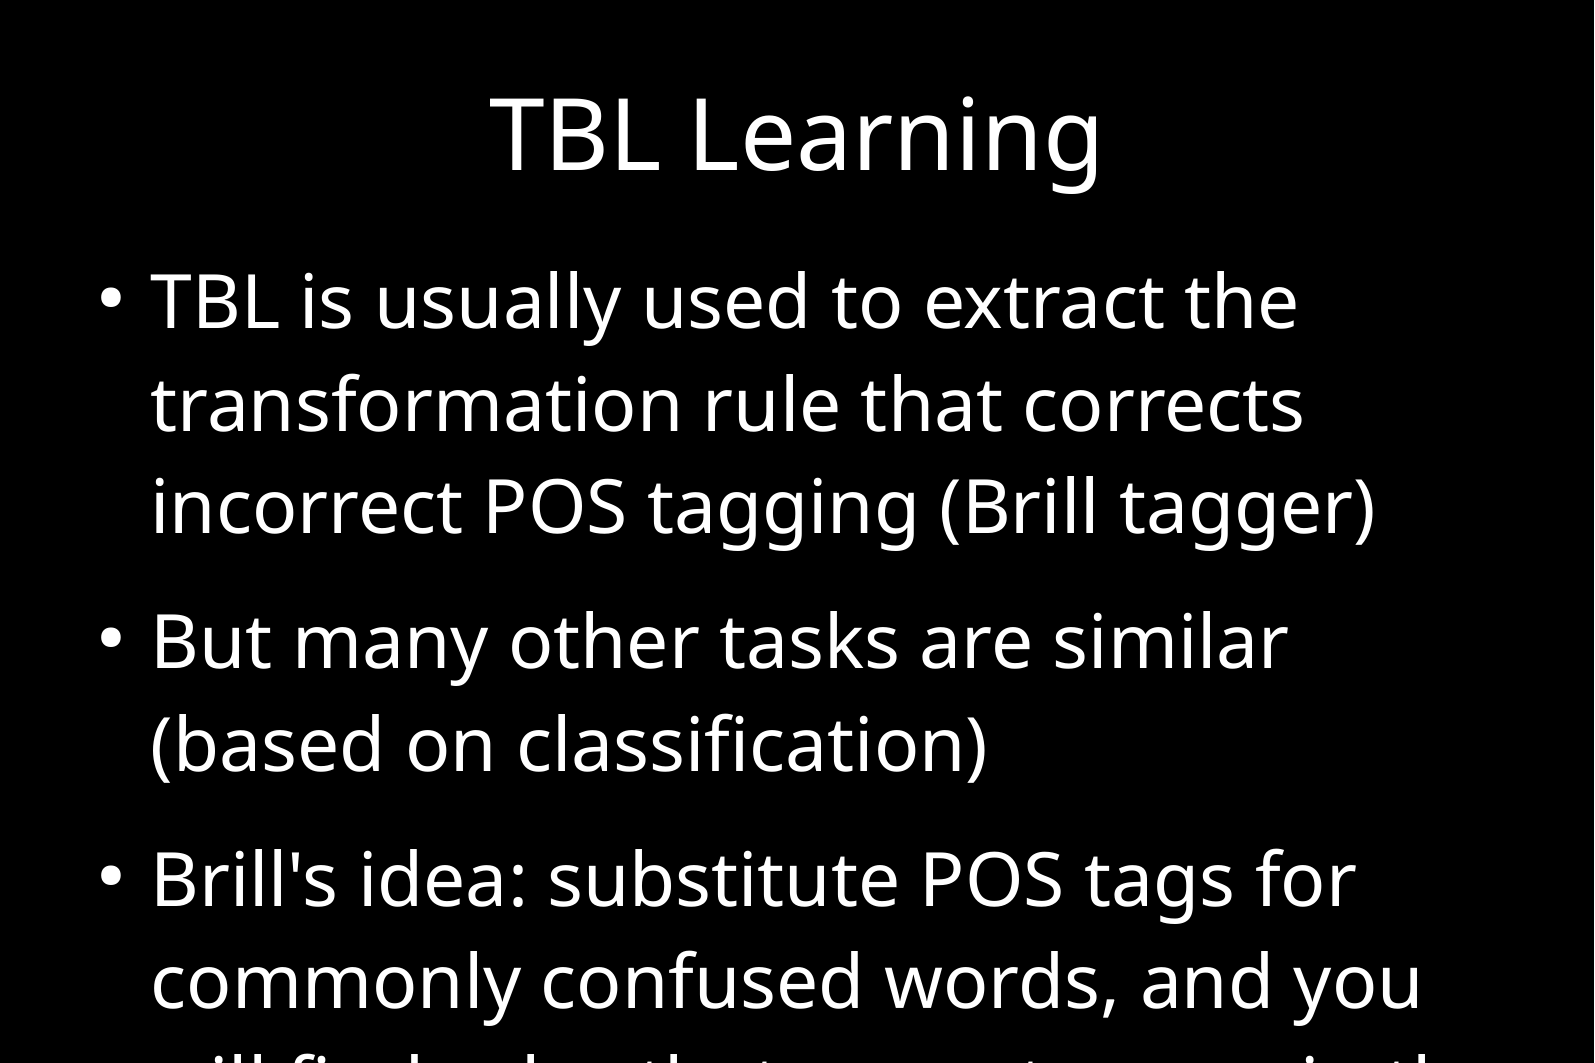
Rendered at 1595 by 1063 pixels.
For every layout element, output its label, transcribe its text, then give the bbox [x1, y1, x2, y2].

list TBL is usually used to extract the transformation rule that corrects incorrect POS tagging (Brill tagger) But many other tasks are similar (based on classification) Brill's idea: substitute POS tags for commonly confused words, and you will find rules that correct errors in the text [79, 248, 1515, 1014]
title TBL Learning [79, 49, 1515, 213]
